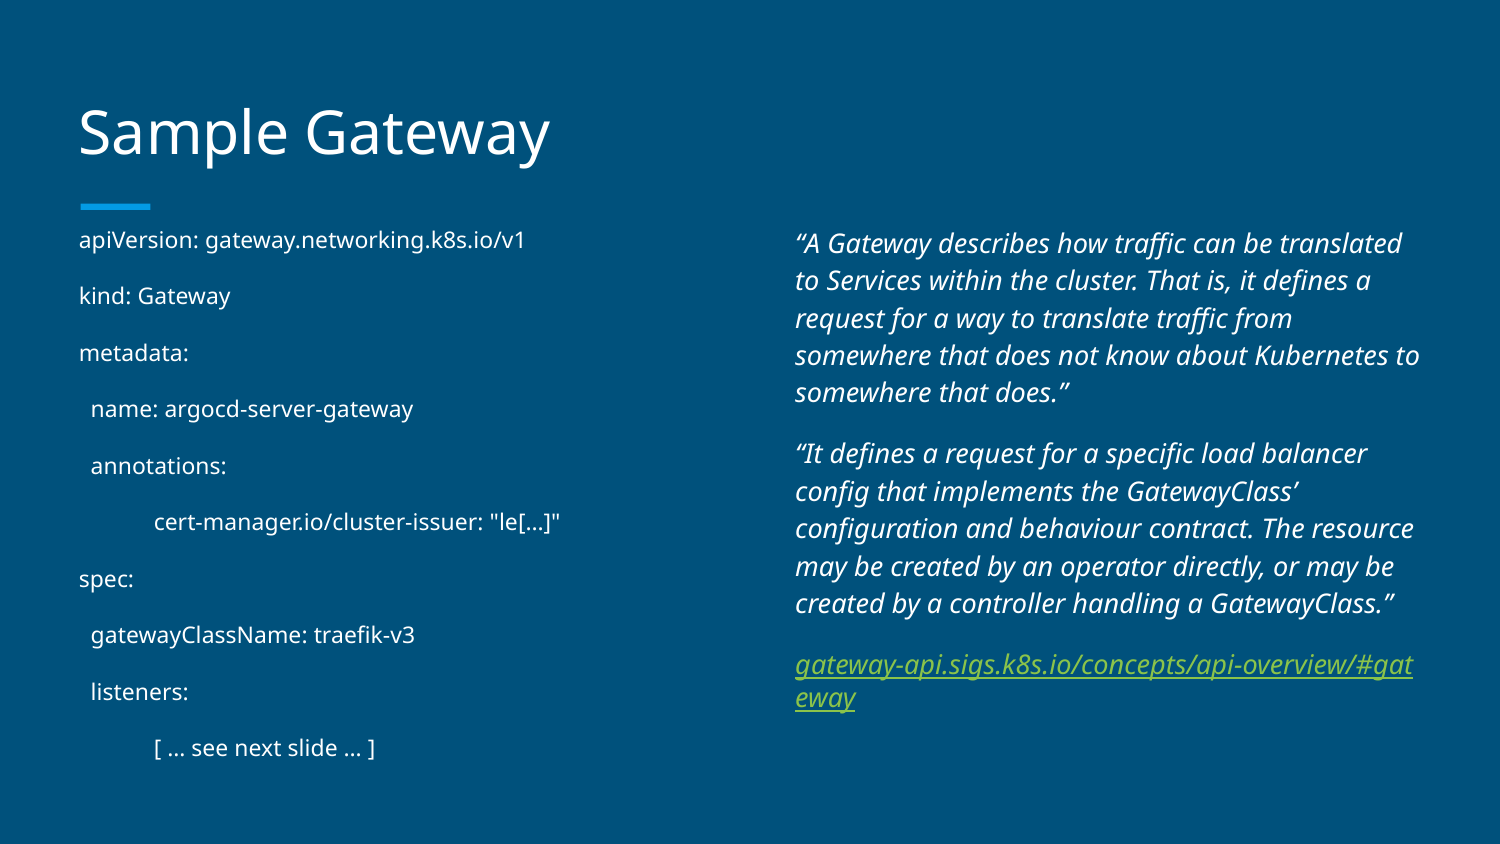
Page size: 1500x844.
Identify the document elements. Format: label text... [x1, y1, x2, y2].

list apiVersion: gateway.networking.k8s.io/v1 kind: Gateway metadata: name: argocd-server-gateway annotations: cert-manager.io/cluster-issuer: "le[…]" spec: gatewayClassName: traefik-v3 listeners: [ … see next slide … ] [63, 206, 720, 750]
list “A Gateway describes how traffic can be translated to Services within the cluster. That is, it defines a request for a way to translate traffic from somewhere that does not know about Kubernetes to somewhere that does.” “It defines a request for a specific load balancer config that implements the GatewayClass’ configuration and behaviour contract. The resource may be created by an operator directly, or may be created by a controller handling a GatewayClass.” gateway-api.sigs.k8s.io/concepts/api-overview/#gateway [780, 206, 1437, 750]
title Sample Gateway [63, 75, 1437, 188]
